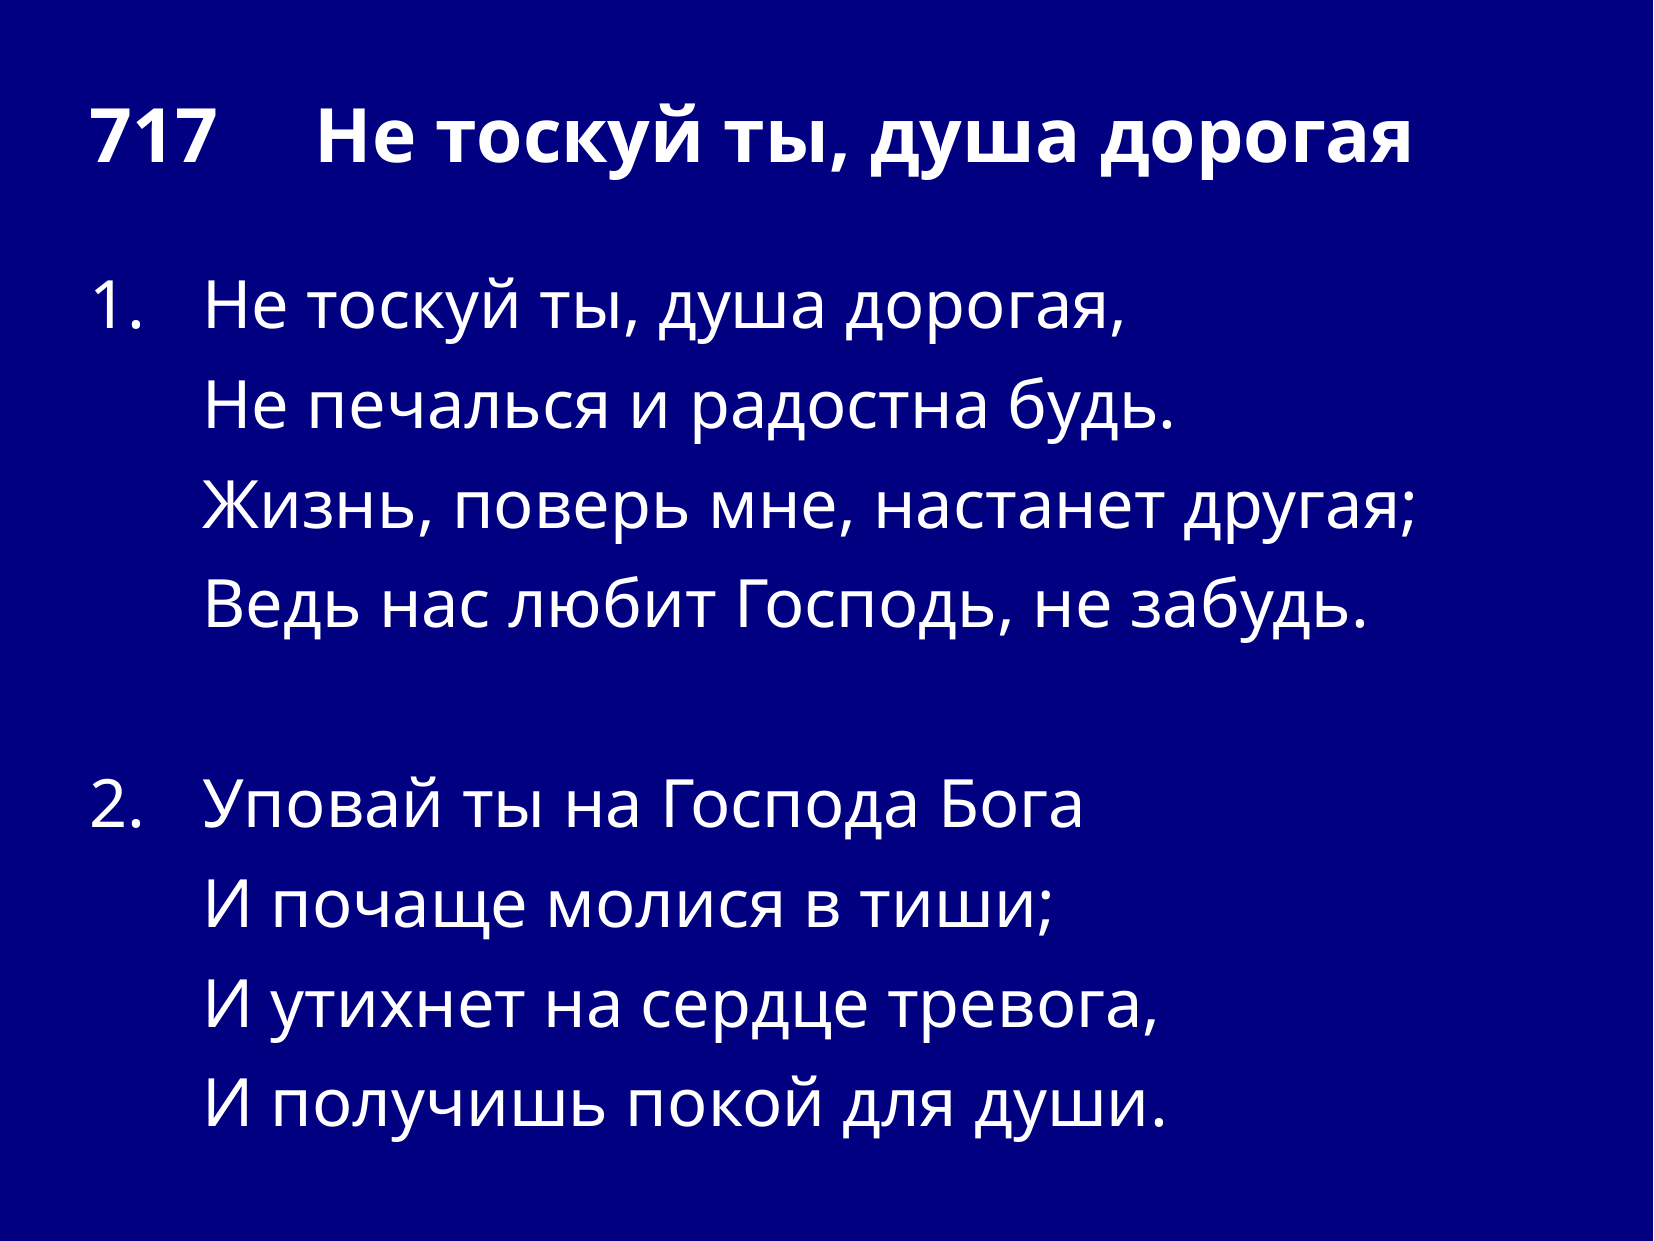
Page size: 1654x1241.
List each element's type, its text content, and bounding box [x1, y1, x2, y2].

text_box 1. Не тоскуй ты, душа дорогая, Не печалься и радостна будь. Жизнь, поверь мне, настанет другая; Ведь нас любит Господь, не забудь. 2. Уповай ты на Господа Бога И почаще молися в тиши; И утихнет на сердце тревога, И получишь покой для души. [75, 188, 1576, 1163]
text_box 717 Не тоскуй ты, душа дорогая [75, 75, 1576, 188]
